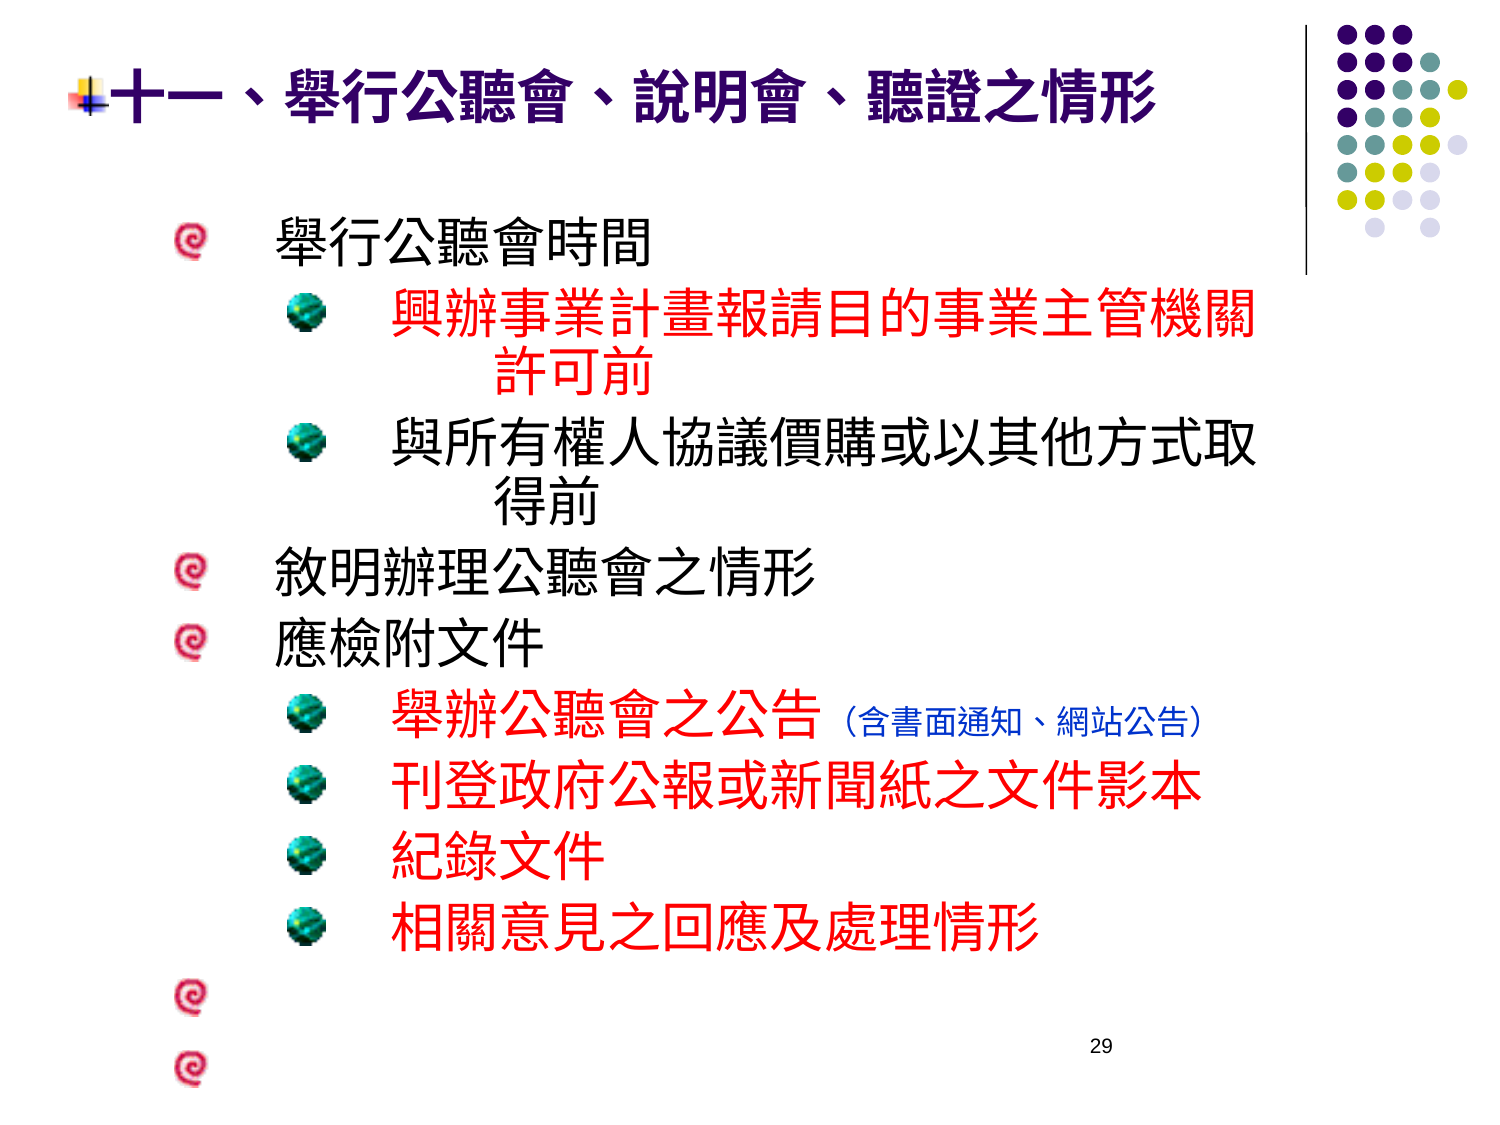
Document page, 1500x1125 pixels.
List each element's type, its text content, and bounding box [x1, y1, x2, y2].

text_box 十一、舉行公聽會、說明會、聽證之情形 [53, 31, 1291, 138]
text_box [1074, 1025, 1426, 1101]
list 舉行公聽會時間 興辦事業計畫報請目的事業主管機關許可前 與所有權人協議價購或以其他方式取得前 敘明辦理公聽會之情形 應檢附文件 舉辦公聽會之公告（含書面通知、網站公告） 刊登政府公報或新聞紙之文件影本 紀錄文件 相關意見之回應及處理情形 [159, 208, 1317, 1024]
